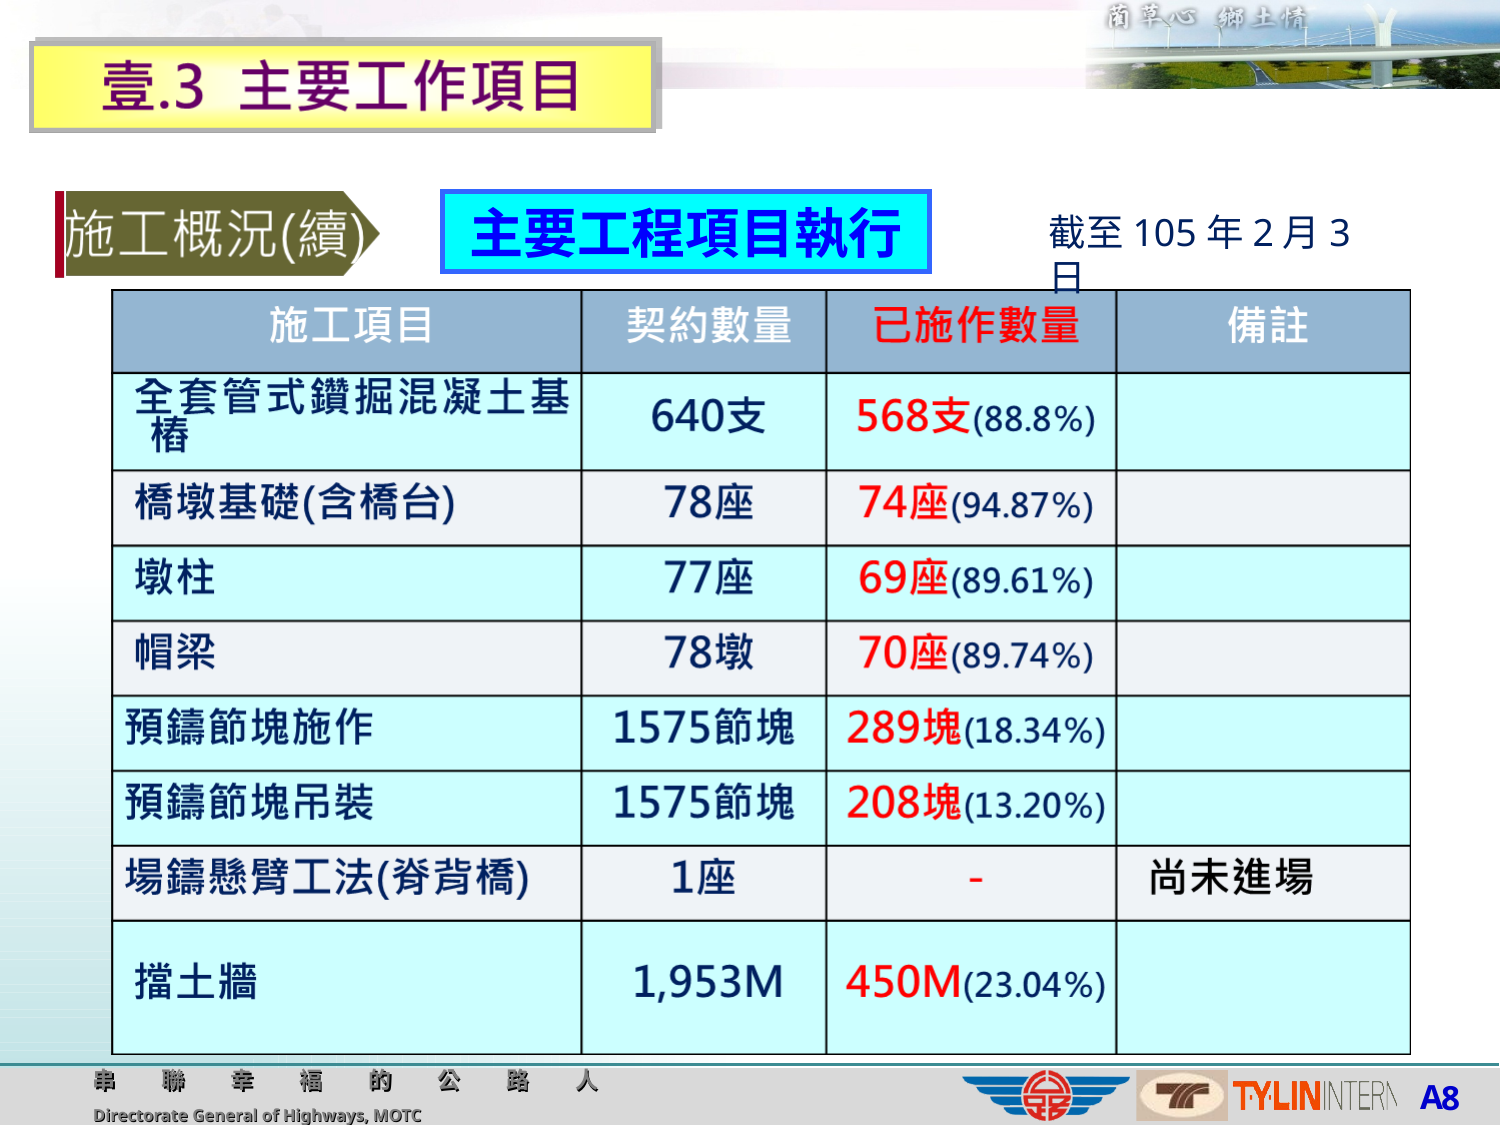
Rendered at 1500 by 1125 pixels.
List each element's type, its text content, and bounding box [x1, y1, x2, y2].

text_box 截至105年2月3日 [1033, 201, 1411, 262]
text_box 主要工程項目執行 [443, 192, 930, 272]
picture [29, 185, 1411, 1056]
picture [29, 30, 663, 159]
